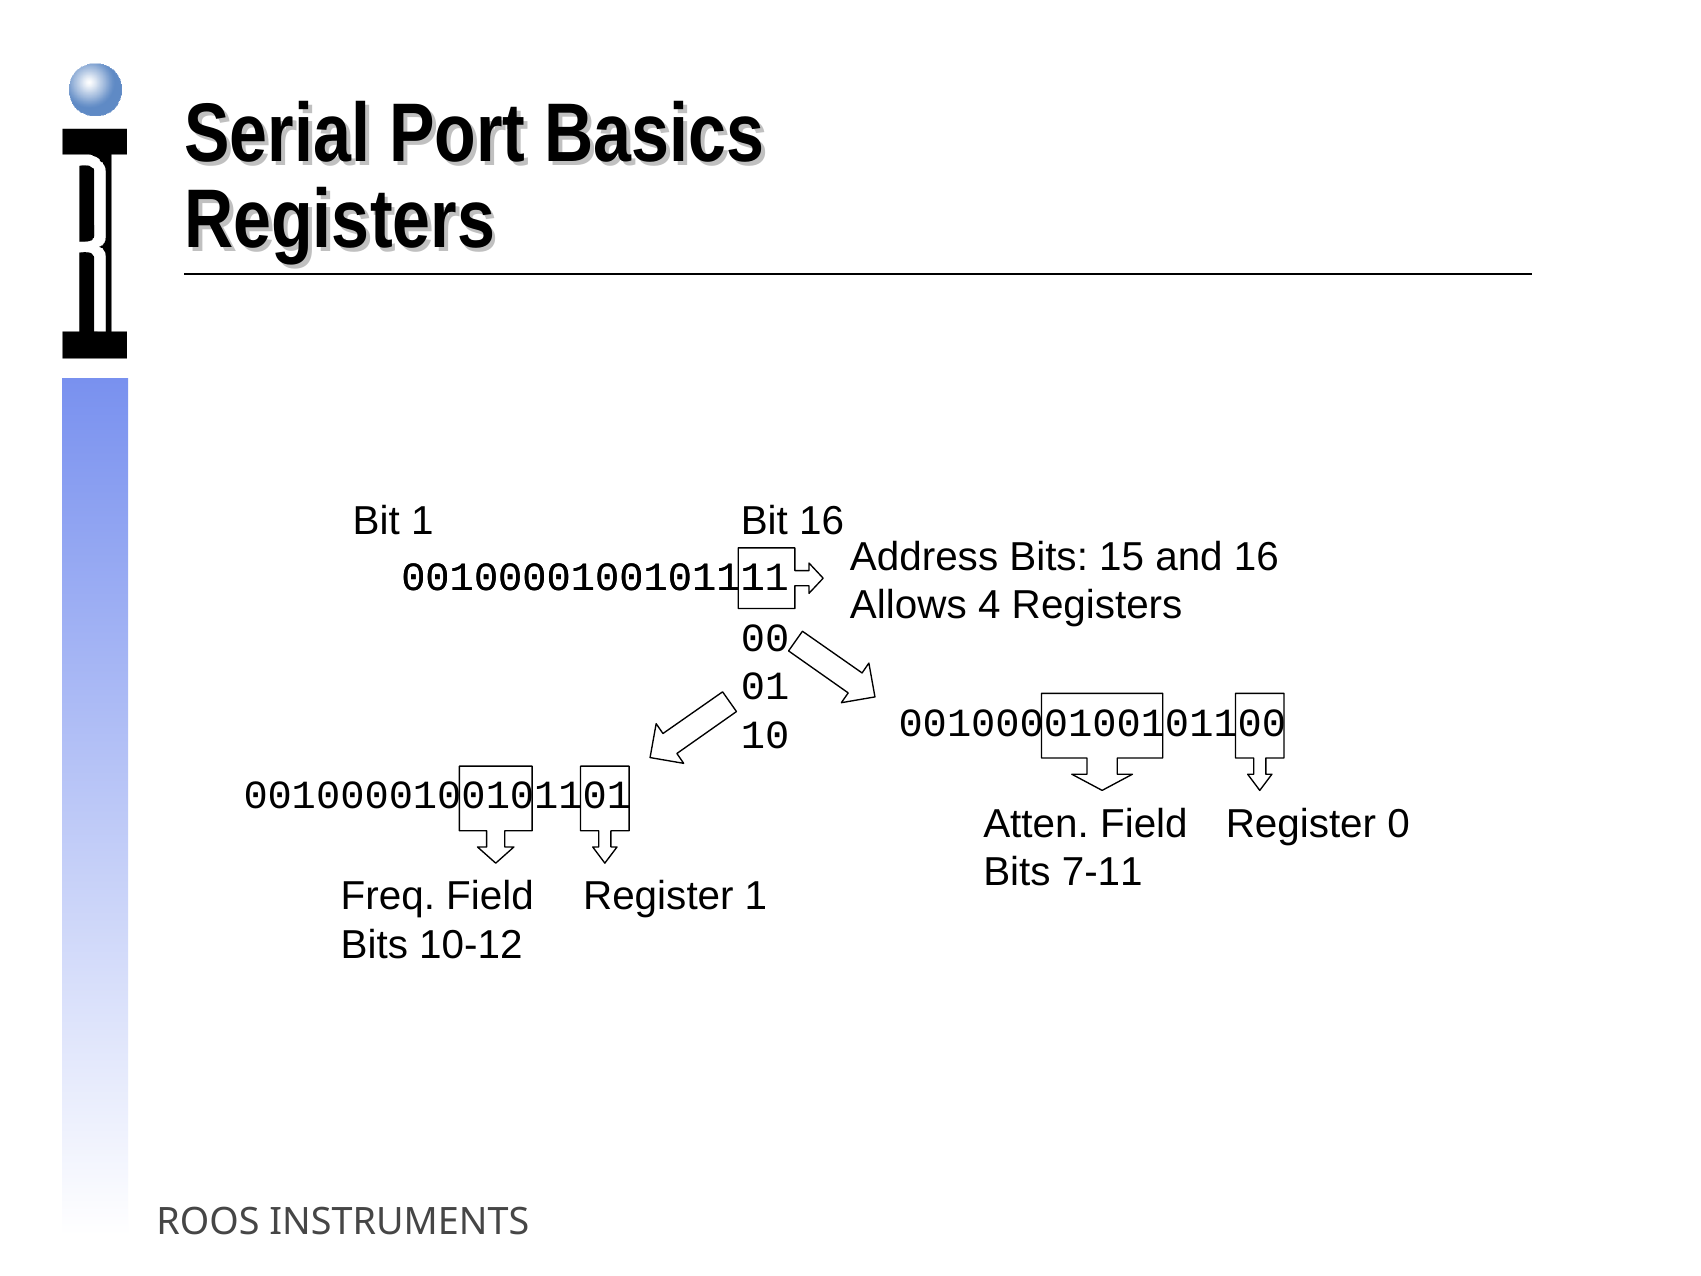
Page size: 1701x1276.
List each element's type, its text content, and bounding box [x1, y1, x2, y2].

text_box Register 1 [583, 873, 769, 919]
text_box Register 0 [1225, 800, 1412, 846]
text_box . Field [423, 873, 535, 919]
text_box Atten [983, 800, 1077, 846]
text_box 0010000100101111 [766, 557, 790, 603]
text_box 01 [740, 666, 790, 712]
text_box Bit 1 [352, 497, 434, 543]
text_box 00 [740, 617, 790, 664]
text_box Bits 10-12 [340, 921, 535, 967]
text_box Bits 7-11 [983, 849, 1156, 895]
text_box 001000010010111 [401, 557, 766, 603]
text_box 0010000100101100 [898, 702, 1287, 749]
text_box Freq [340, 873, 423, 919]
text_box Bit 16 [740, 497, 845, 543]
text_box 0010000100101101 [243, 775, 632, 822]
text_box . Field [1077, 800, 1189, 846]
text_box Address Bits: 15 and 16 [849, 533, 1282, 579]
text_box 10 [740, 714, 790, 761]
text_box Allows 4 Registers [849, 582, 1185, 628]
text_box Serial Port Basics Registers [184, 92, 1539, 274]
